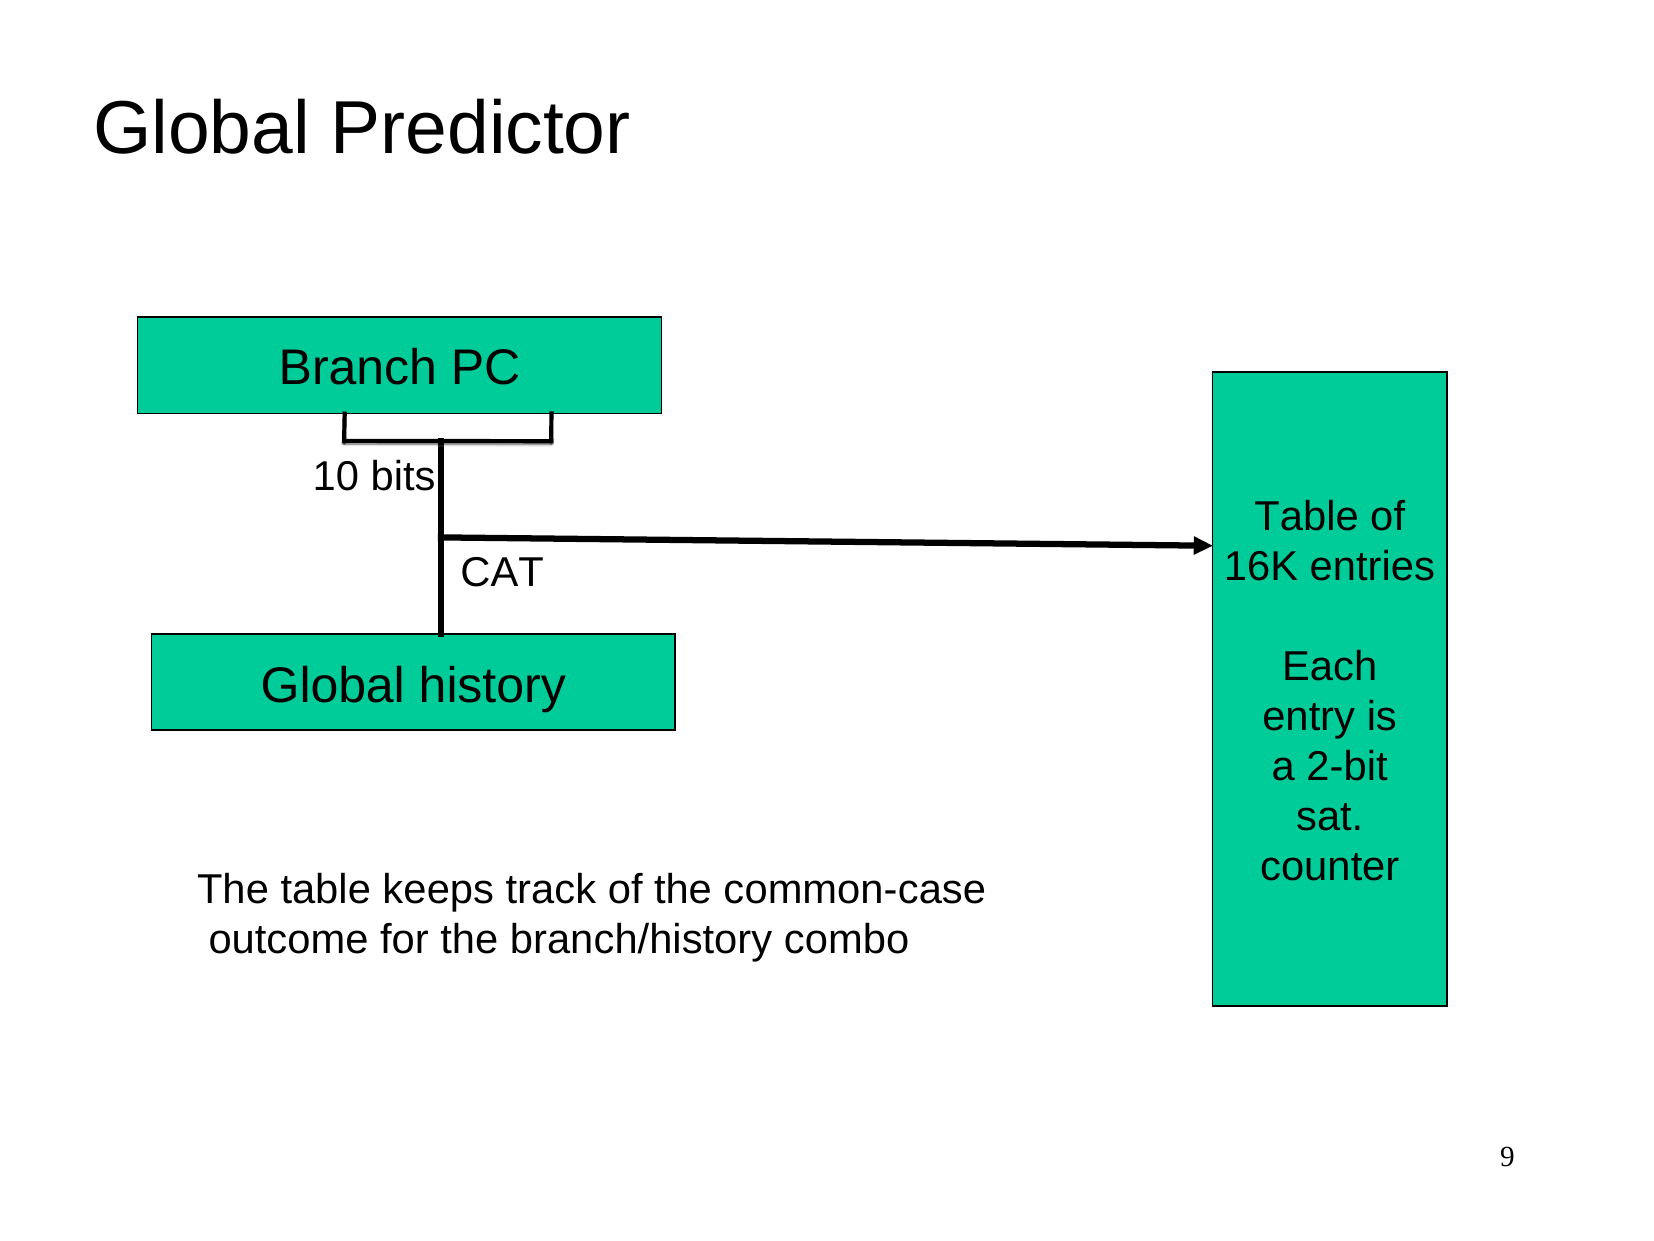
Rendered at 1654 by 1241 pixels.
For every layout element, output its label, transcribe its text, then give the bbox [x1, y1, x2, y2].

text_box Global Predictor [78, 71, 647, 177]
text_box Global history [151, 633, 676, 731]
text_box The table keeps track of the common-case outcome for the branch/history combo [182, 854, 1002, 970]
text_box Table of 16K entries Each entry is a 2-bit sat. counter [1212, 371, 1447, 1006]
text_box CAT [445, 537, 559, 603]
text_box Branch PC [137, 316, 662, 414]
text_box 10 bits [297, 440, 451, 507]
text_box <number> [1185, 1129, 1530, 1213]
